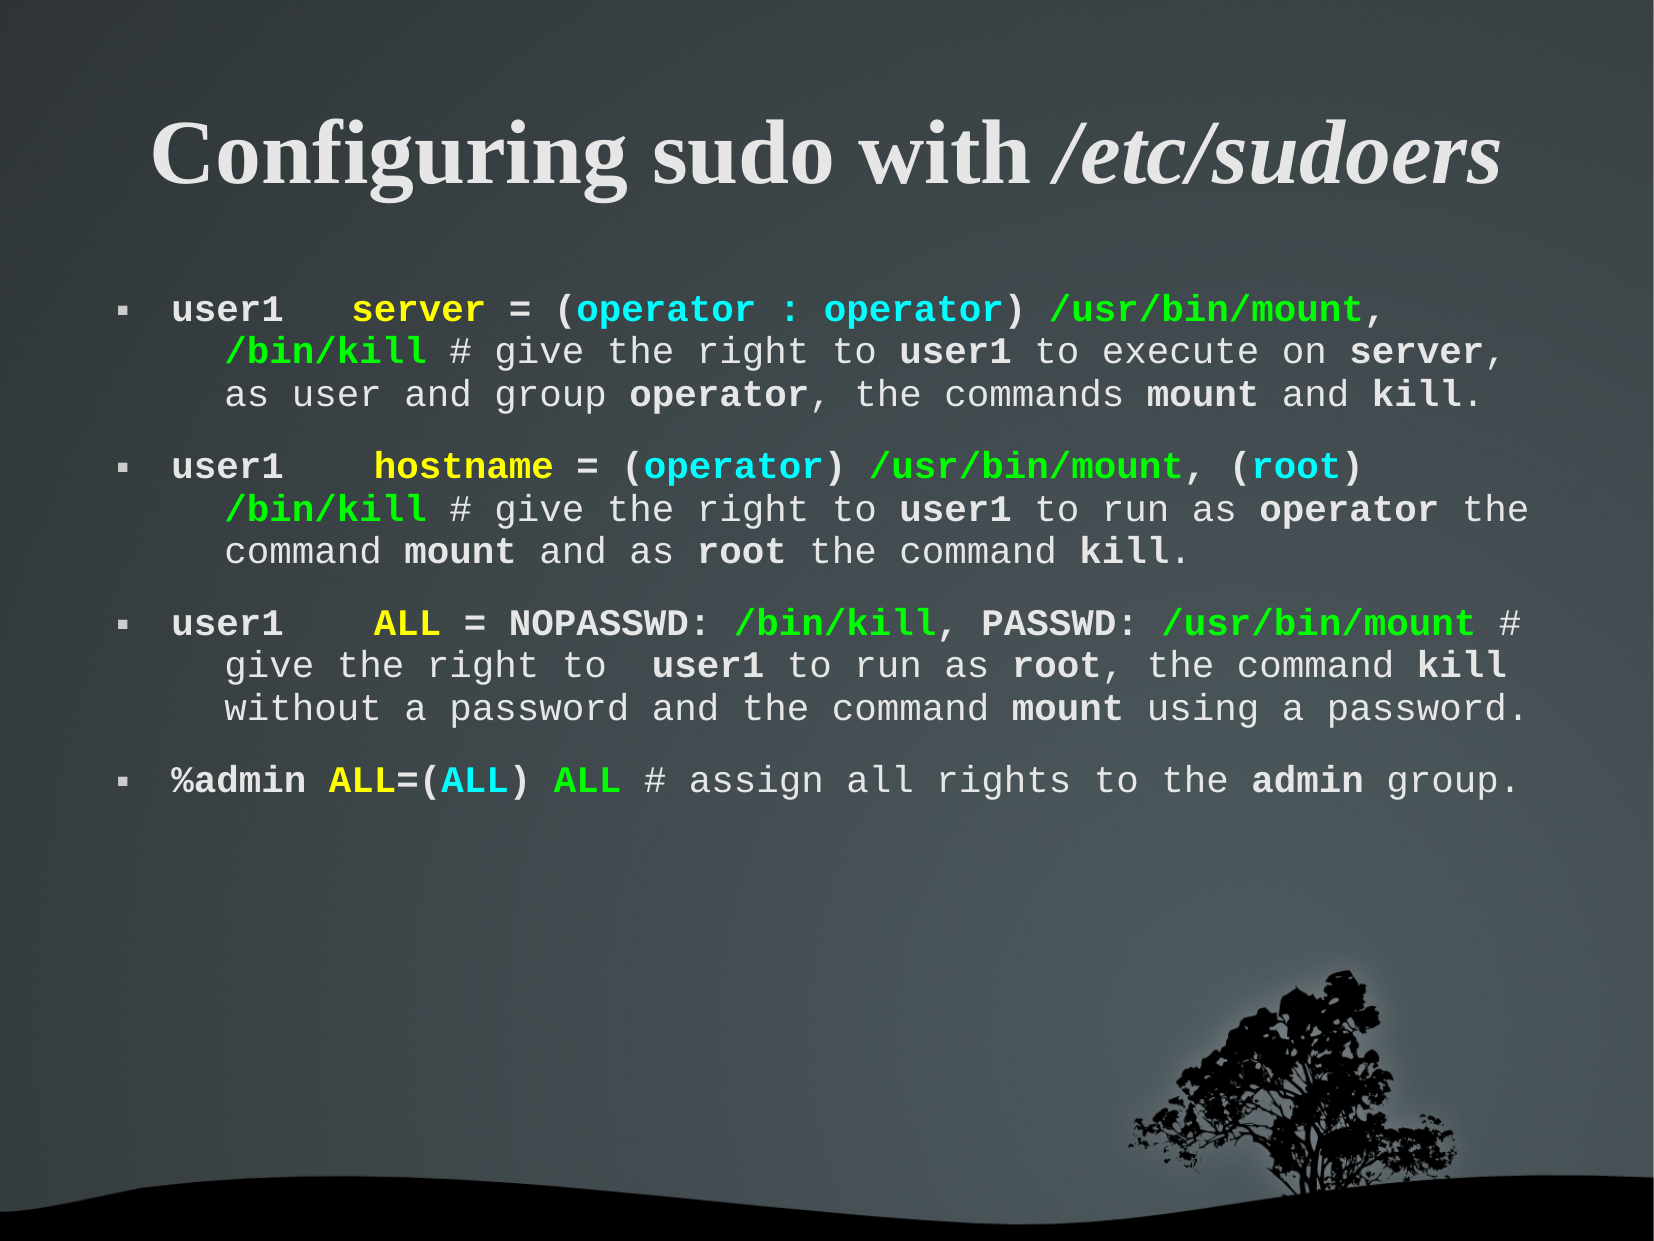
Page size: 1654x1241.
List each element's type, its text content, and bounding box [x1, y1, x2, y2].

list user1 server = (operator : operator) /usr/bin/mount, /bin/kill # give the right to user1 to execute on server, as user and group operator, the commands mount and kill. user1 hostname = (operator) /usr/bin/mount, (root) /bin/kill # give the right to user1 to run as operator the command mount and as root the command kill. user1 ALL = NOPASSWD: /bin/kill, PASSWD: /usr/bin/mount # give the right to user1 to run as root, the command kill without a password and the command mount using a password. %admin ALL=(ALL) ALL # assign all rights to the admin group. [82, 290, 1571, 1223]
picture [0, 0, 1654, 1241]
title Configuring sudo with /etc/sudoers [82, 49, 1571, 257]
